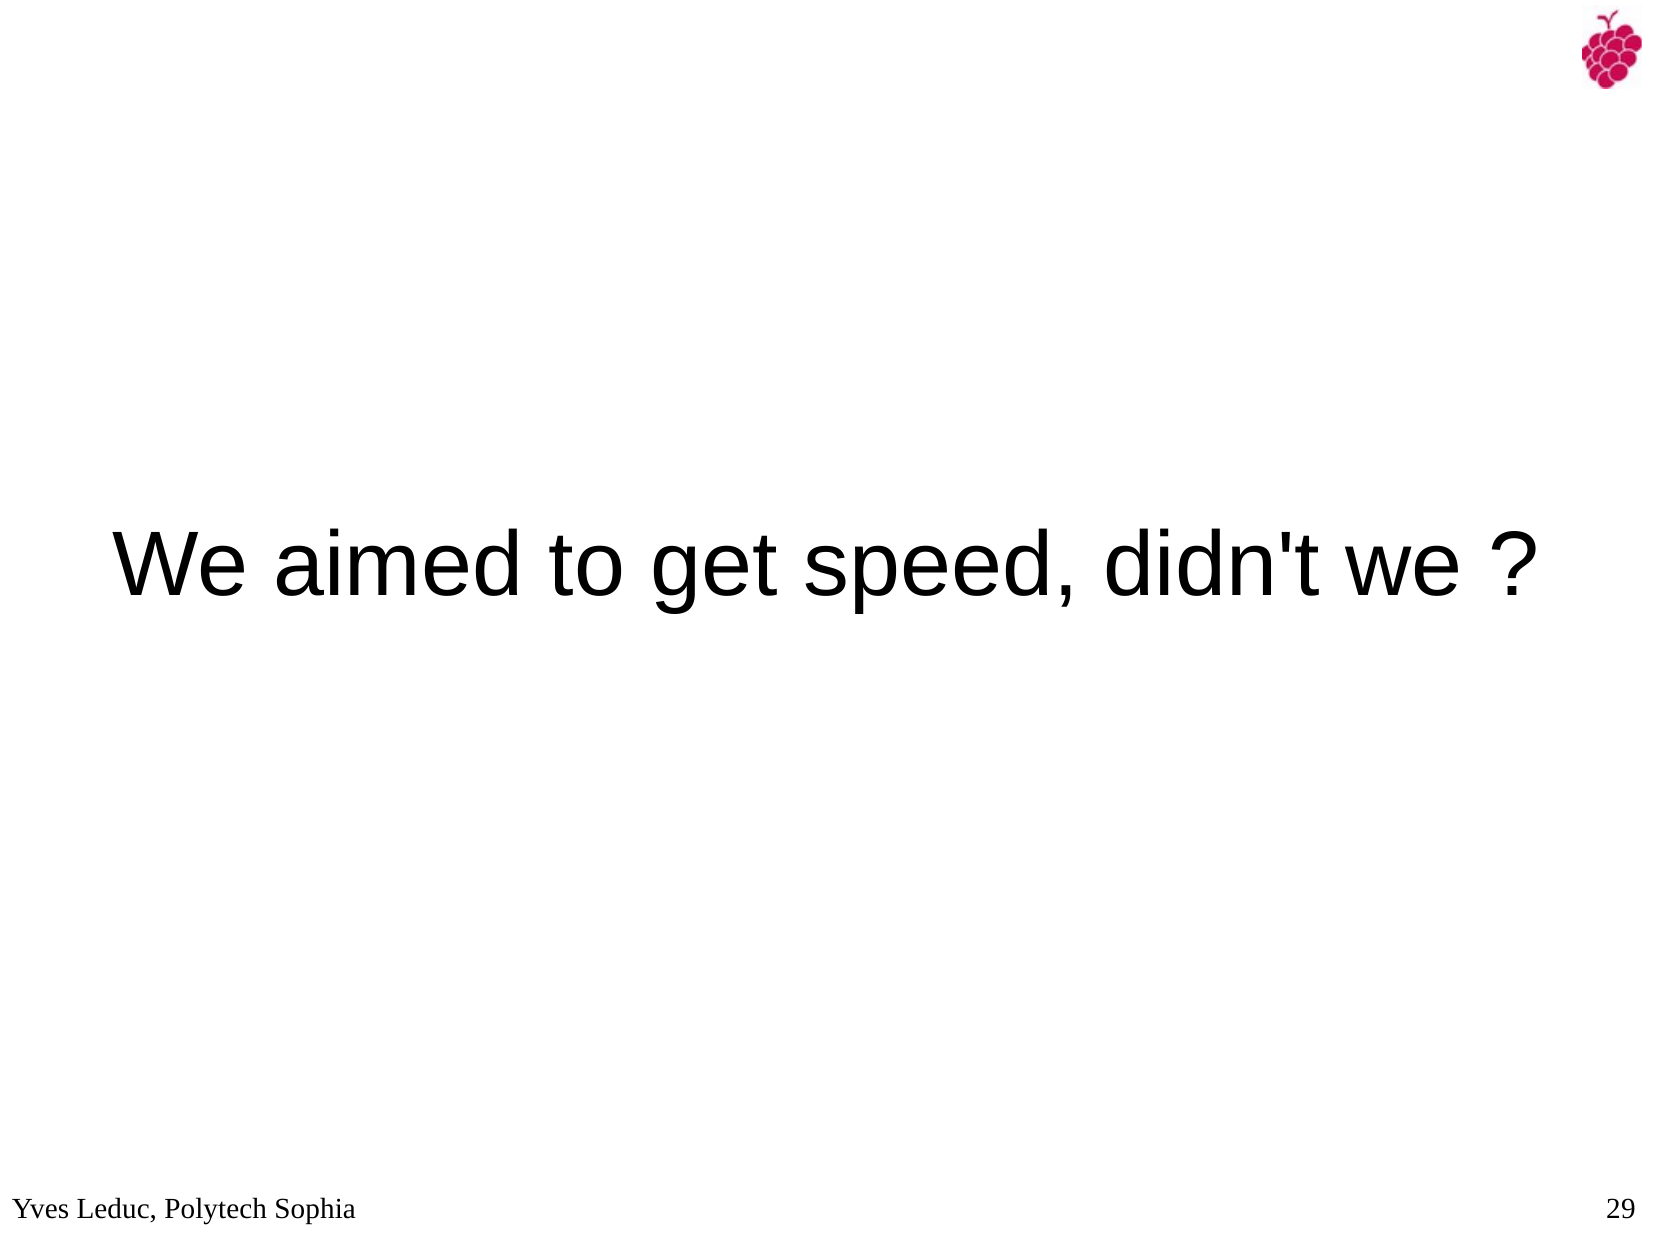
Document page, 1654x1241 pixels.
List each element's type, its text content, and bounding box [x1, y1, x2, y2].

picture [1582, 5, 1642, 89]
title We aimed to get speed, didn't we ? [82, 460, 1571, 668]
